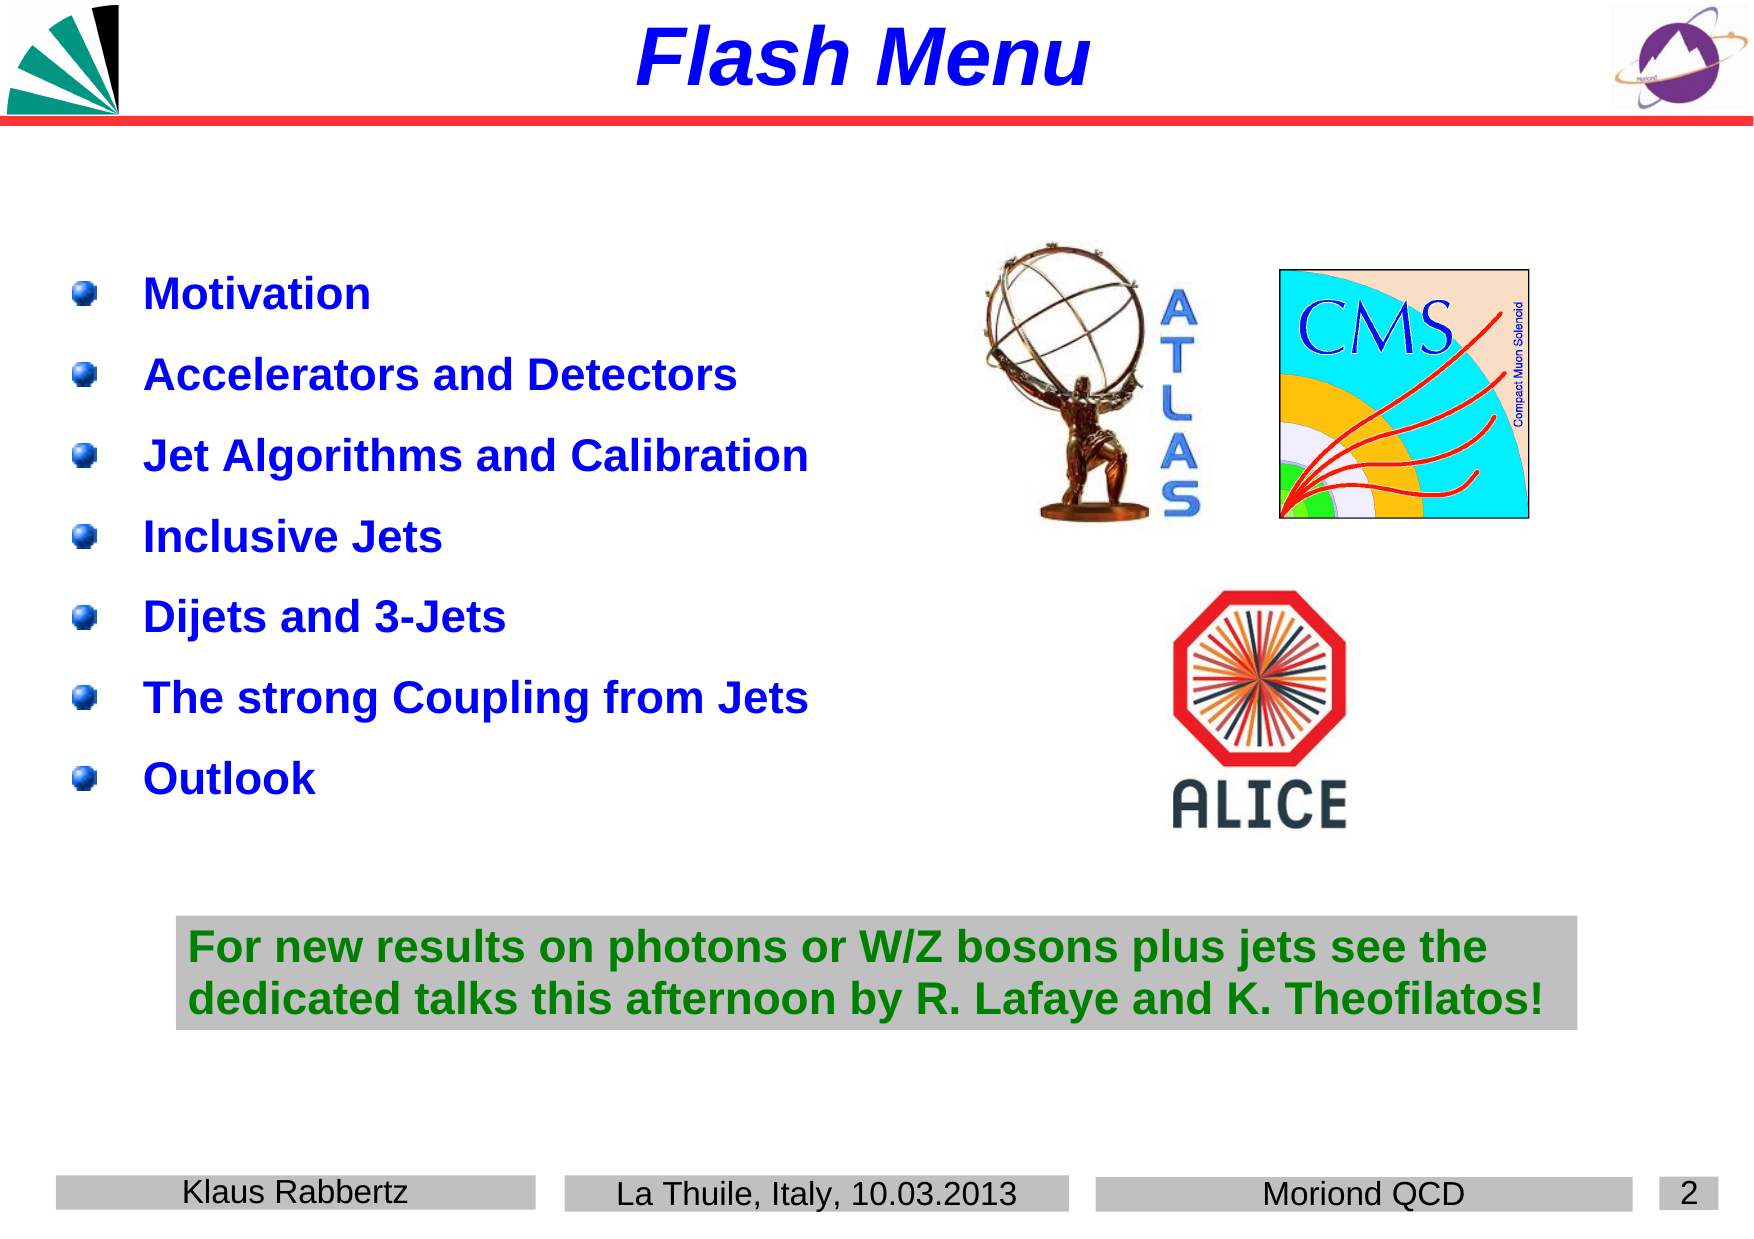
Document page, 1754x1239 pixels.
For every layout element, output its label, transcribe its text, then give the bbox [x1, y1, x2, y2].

picture [1150, 577, 1374, 850]
picture [1278, 268, 1530, 519]
text_box For new results on photons or W/Z bosons plus jets see the dedicated talks this afternoon by R. Lafaye and K. Theofilatos! [175, 915, 1578, 1030]
picture [965, 220, 1220, 548]
list Motivation Accelerators and Detectors Jet Algorithms and Calibration Inclusive Jets Dijets and 3-Jets The strong Coupling from Jets Outlook [60, 268, 1694, 1080]
picture [1611, 5, 1748, 110]
picture [7, 5, 119, 116]
title Flash Menu [123, 0, 1606, 114]
